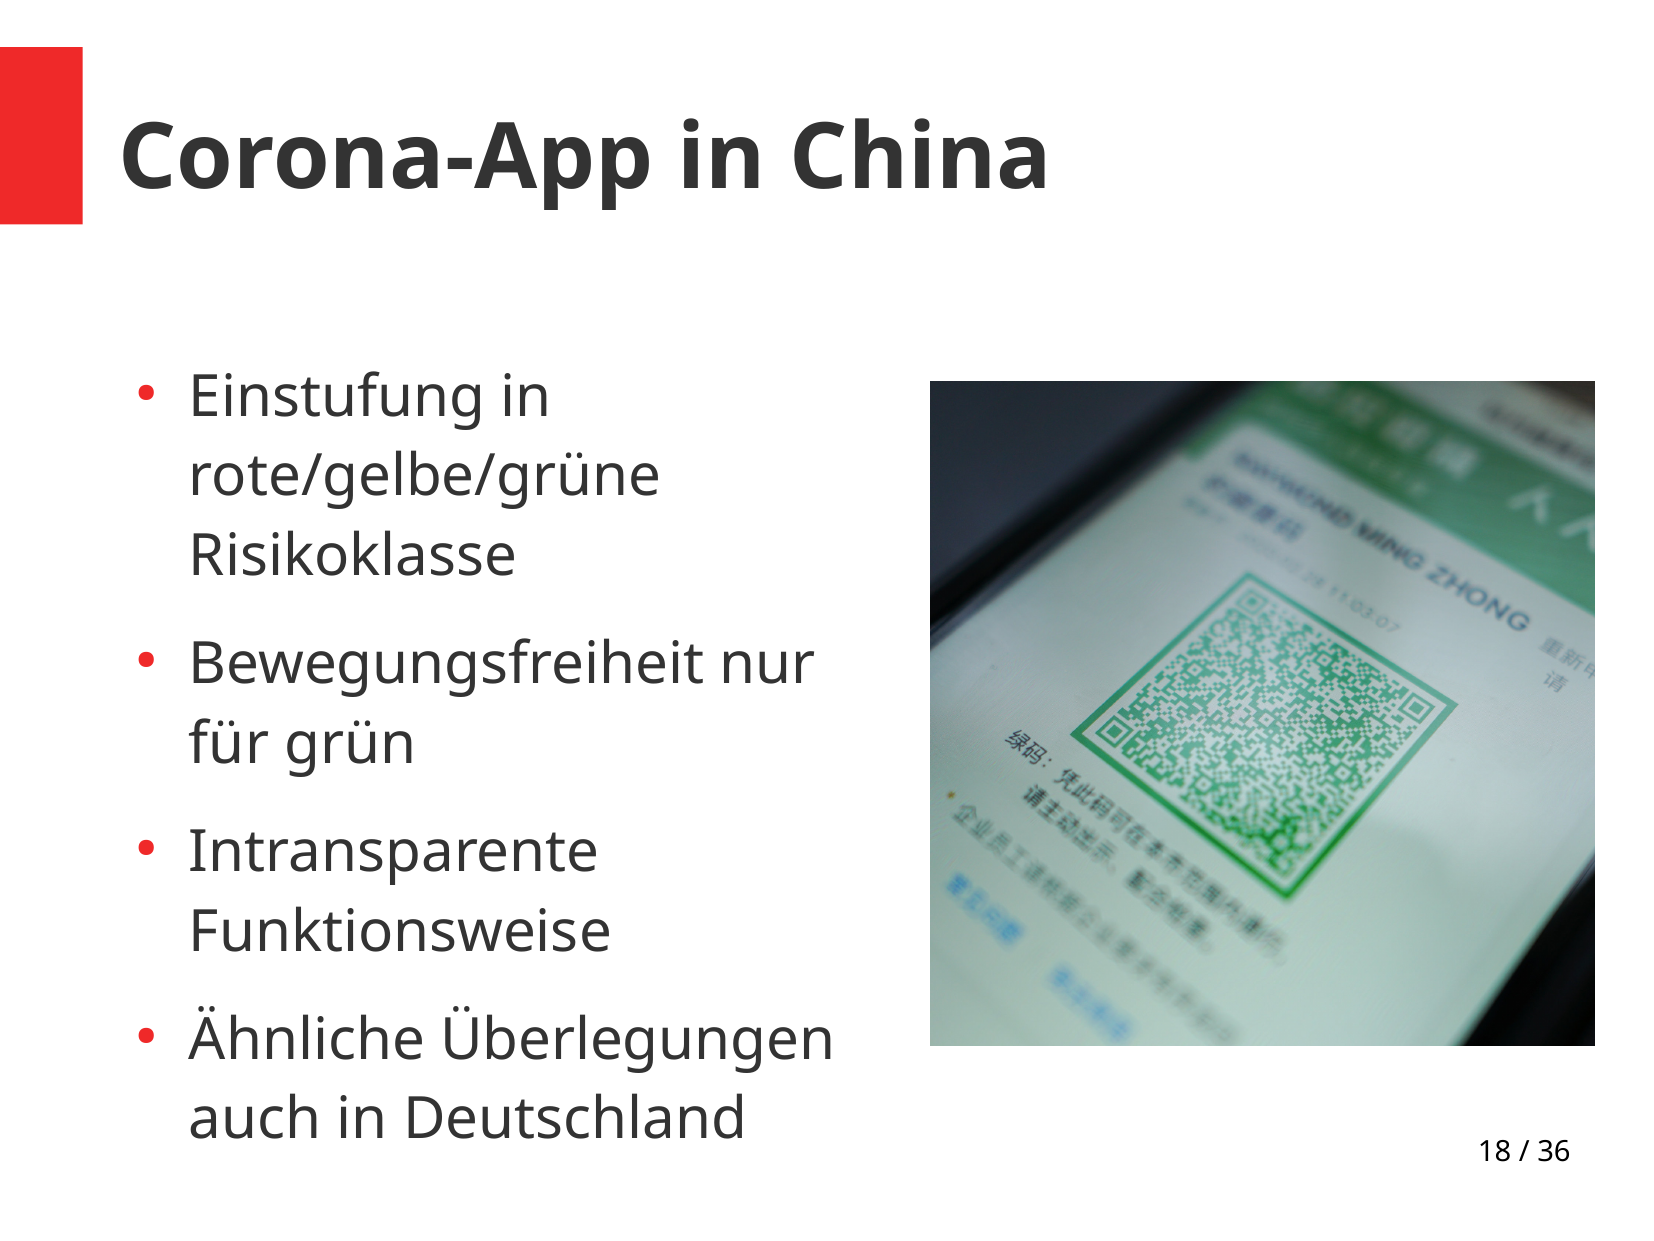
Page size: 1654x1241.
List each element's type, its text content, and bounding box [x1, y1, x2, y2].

picture [930, 381, 1595, 1046]
title Corona-App in China [118, 49, 1571, 257]
list Einstufung in rote/gelbe/grüne Risikoklasse Bewegungsfreiheit nur für grün Intransparente Funktionsweise Ähnliche Überlegungen auch in Deutschland [118, 354, 886, 1074]
